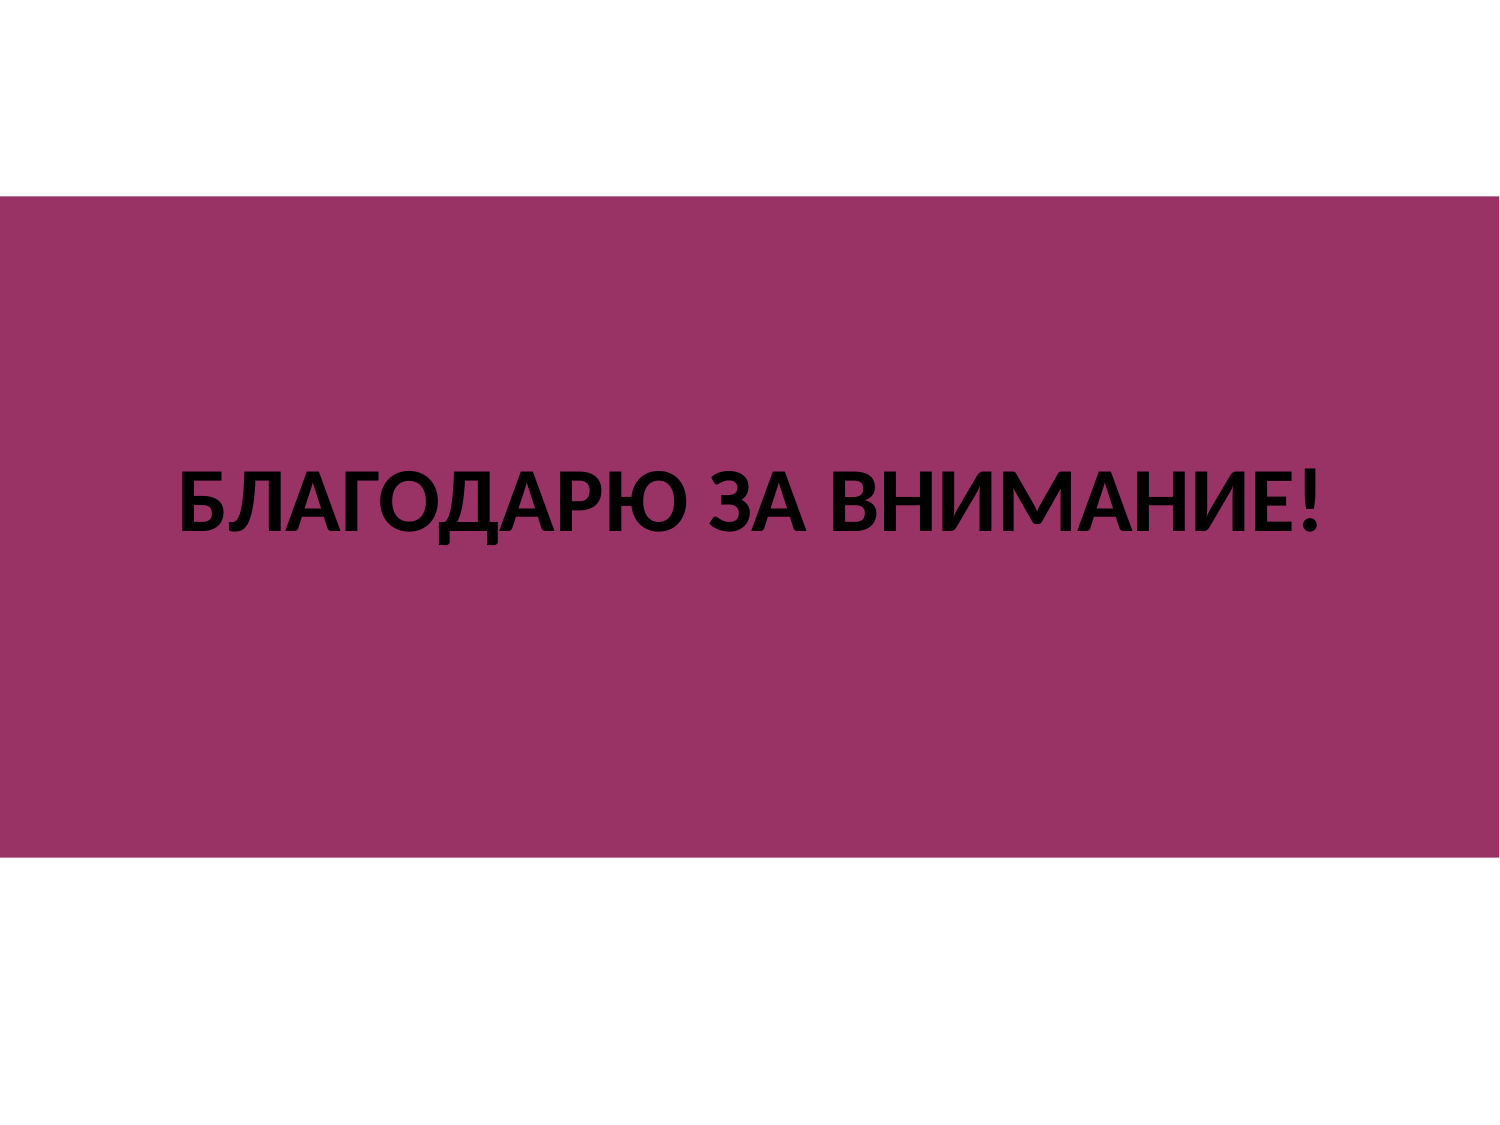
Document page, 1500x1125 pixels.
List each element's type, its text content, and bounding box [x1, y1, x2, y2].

text_box [0, 196, 1500, 858]
title БЛАГОДАРЮ ЗА ВНИМАНИЕ! [76, 432, 1427, 621]
